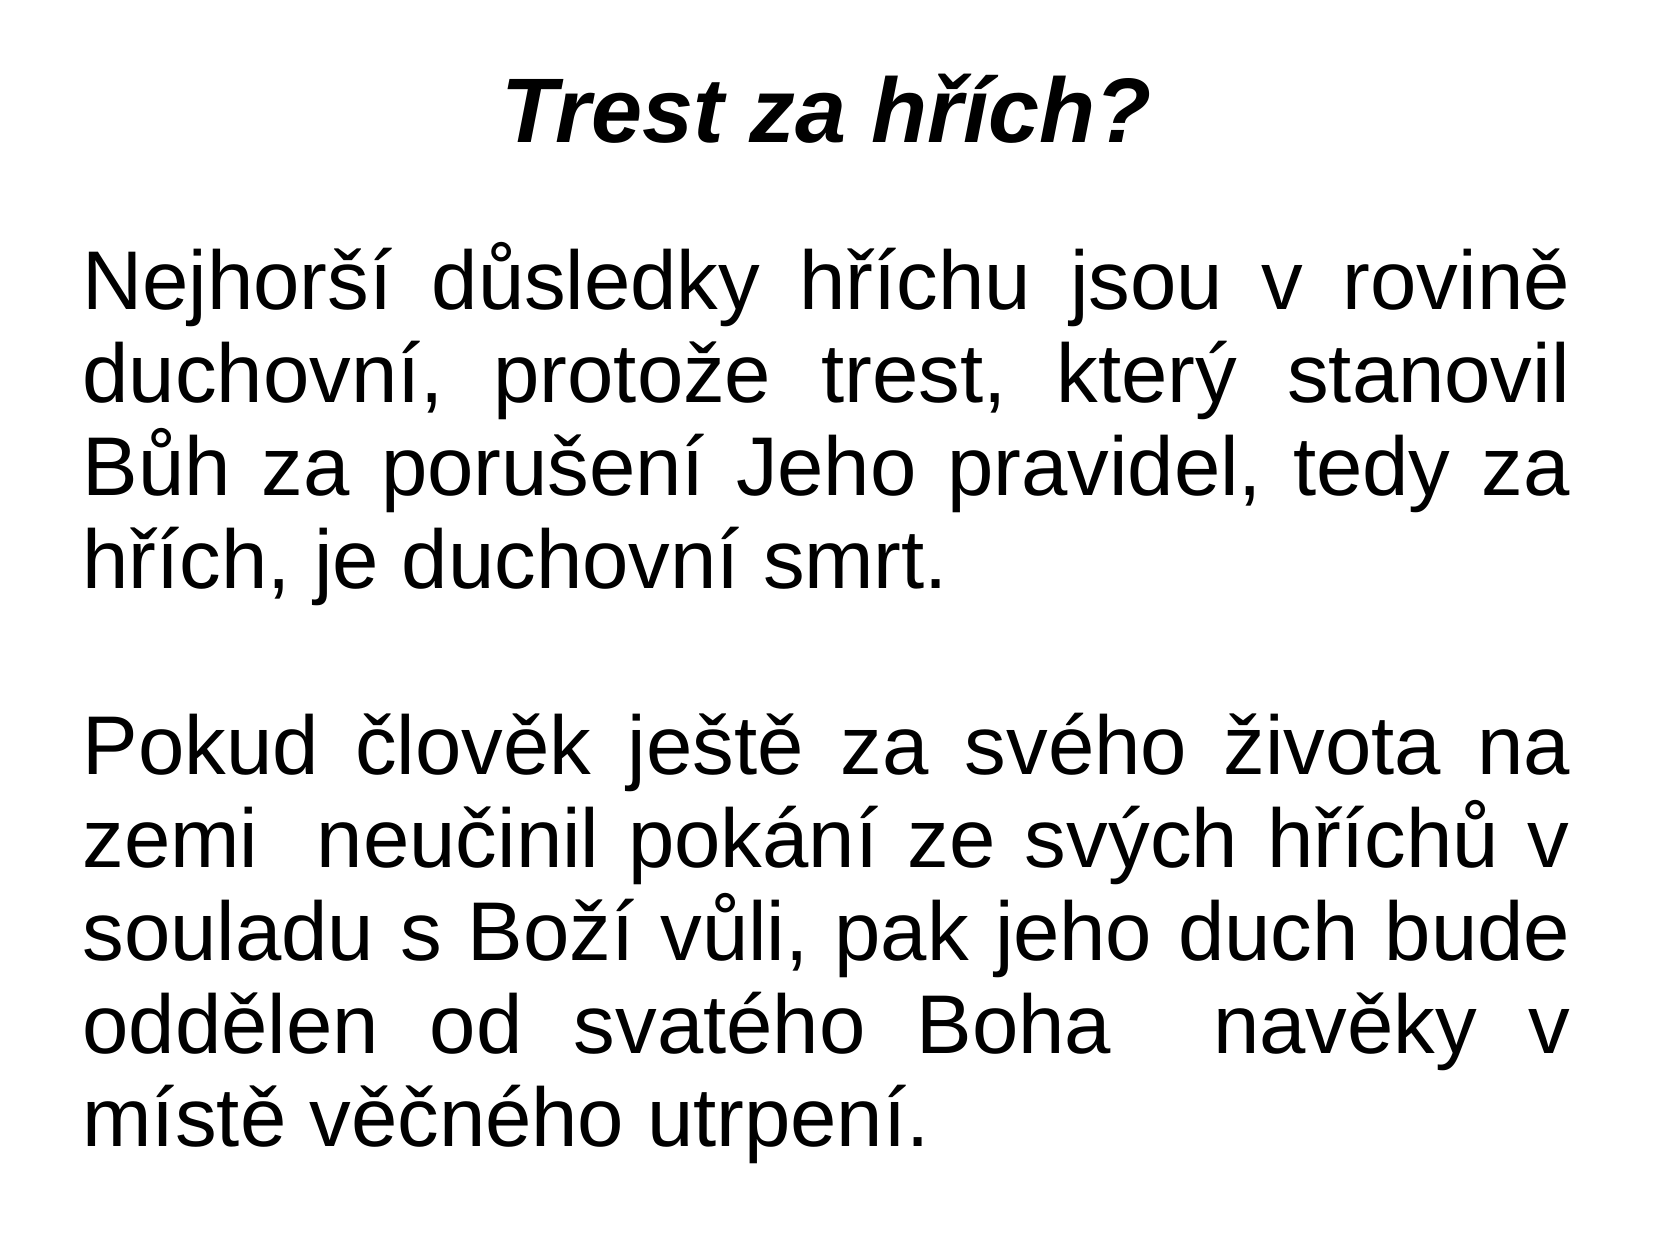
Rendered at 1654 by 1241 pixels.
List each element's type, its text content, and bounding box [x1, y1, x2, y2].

subtitle Nejhorší důsledky hříchu jsou v rovině duchovní, protože trest, který stanovil Bůh za porušení Jeho pravidel, tedy za hřích, je duchovní smrt. Pokud člověk ještě za svého života na zemi neučinil pokání ze svých hříchů v souladu s Boží vůli, pak jeho duch bude oddělen od svatého Boha navěky v místě věčného utrpení. [82, 234, 1571, 1165]
title Trest za hřích? [82, 7, 1571, 215]
